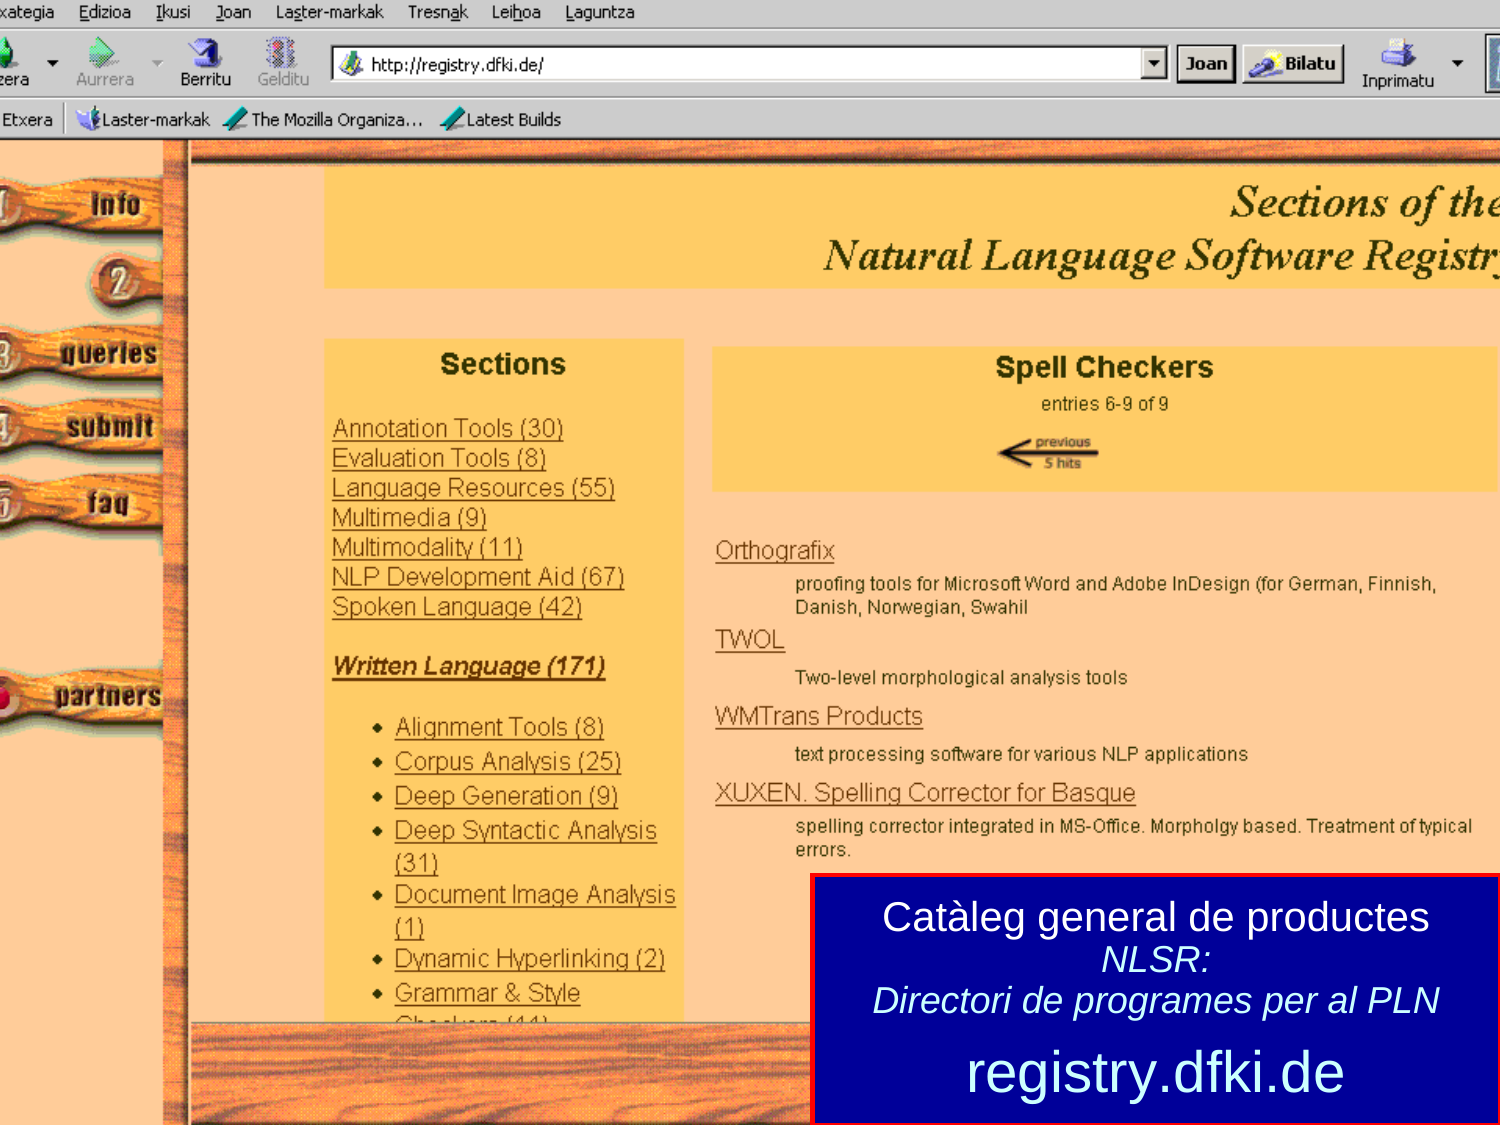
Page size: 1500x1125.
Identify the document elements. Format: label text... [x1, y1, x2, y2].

text_box Catàleg general de productes NLSR: Directori de programes per al PLN registry.dfki.de [812, 874, 1500, 1125]
picture [0, 0, 1500, 1125]
